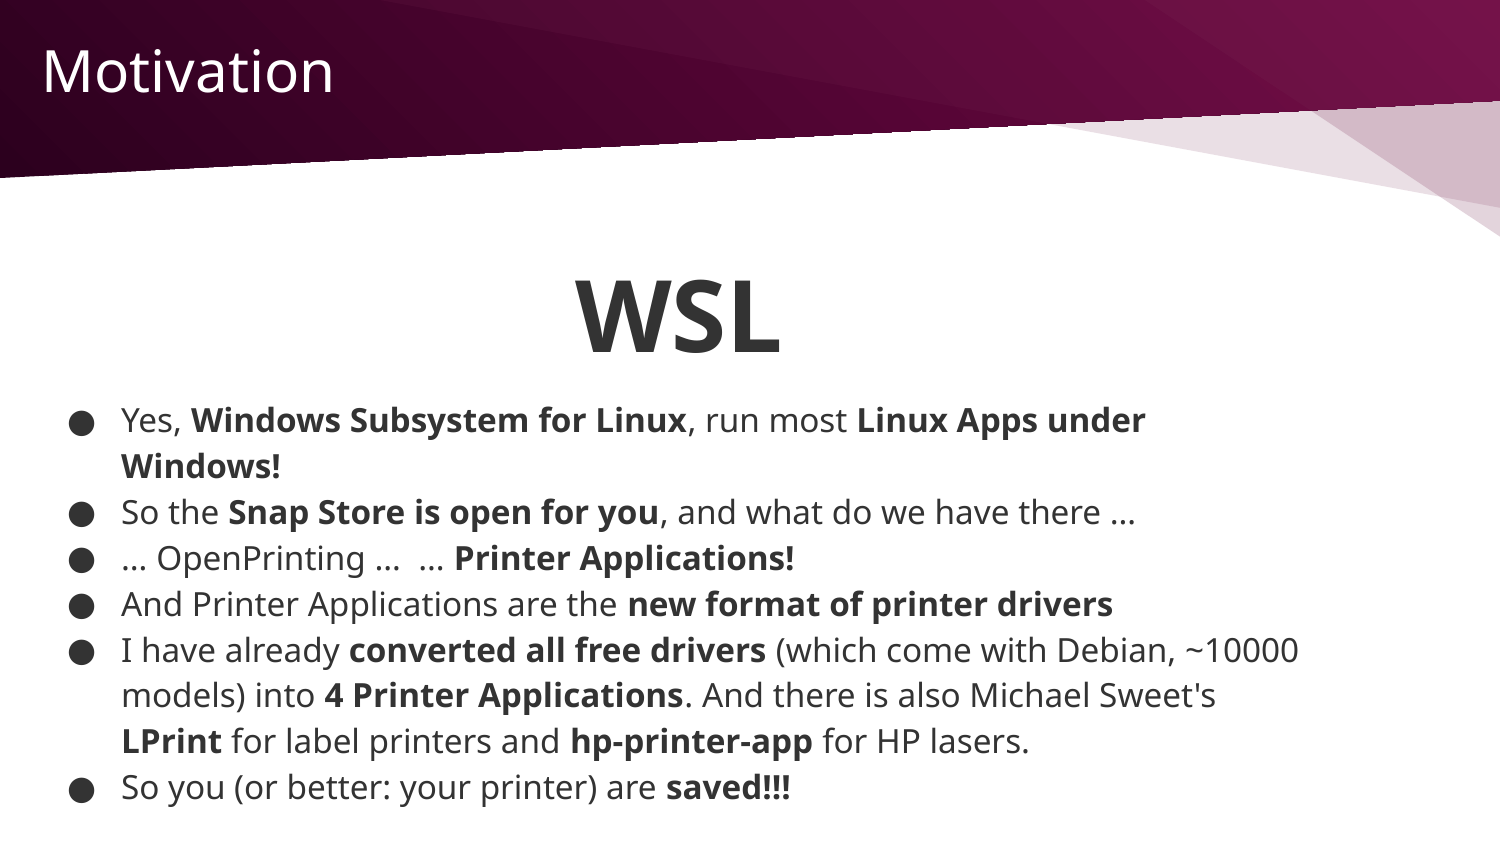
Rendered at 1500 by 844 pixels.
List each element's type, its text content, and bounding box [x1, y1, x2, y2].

list WSL Yes, Windows Subsystem for Linux, run most Linux Apps under Windows! So the Snap Store is open for you, and what do we have there … … OpenPrinting … … Printer Applications! And Printer Applications are the new format of printer drivers I have already converted all free drivers (which come with Debian, ~10000 models) into 4 Printer Applications. And there is also Michael Sweet's LPrint for label printers and hp-printer-app for HP lasers. So you (or better: your printer) are saved!!! [35, 229, 1324, 789]
title Motivation [41, 5, 1336, 134]
